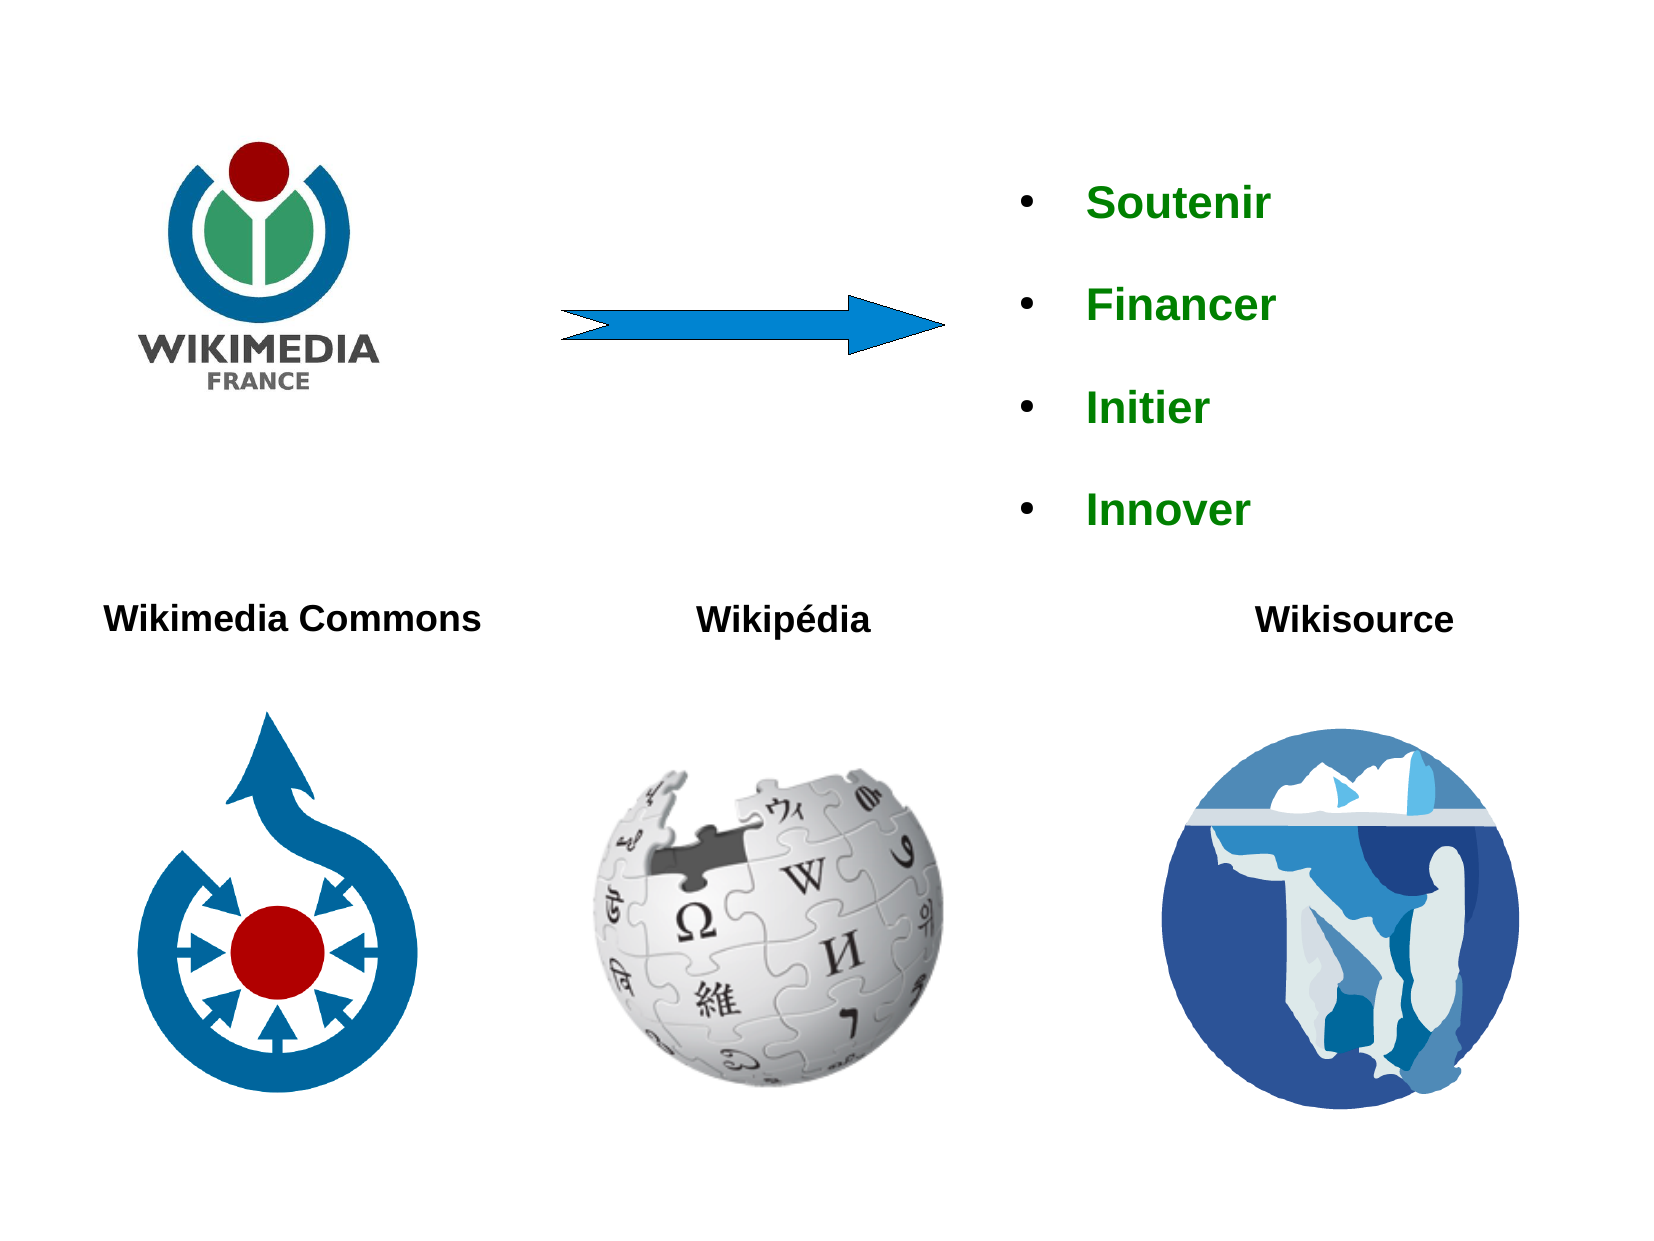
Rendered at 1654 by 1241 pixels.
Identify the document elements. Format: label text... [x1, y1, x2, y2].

picture [133, 88, 384, 443]
picture [116, 708, 448, 1102]
picture [1161, 728, 1535, 1122]
text_box Wikipédia [681, 591, 886, 649]
text_box [561, 295, 945, 355]
text_box Soutenir Financer Initier Innover [1003, 118, 1293, 492]
picture [590, 729, 969, 1123]
text_box Wikimedia Commons [88, 590, 498, 648]
text_box Wikisource [1240, 591, 1470, 649]
